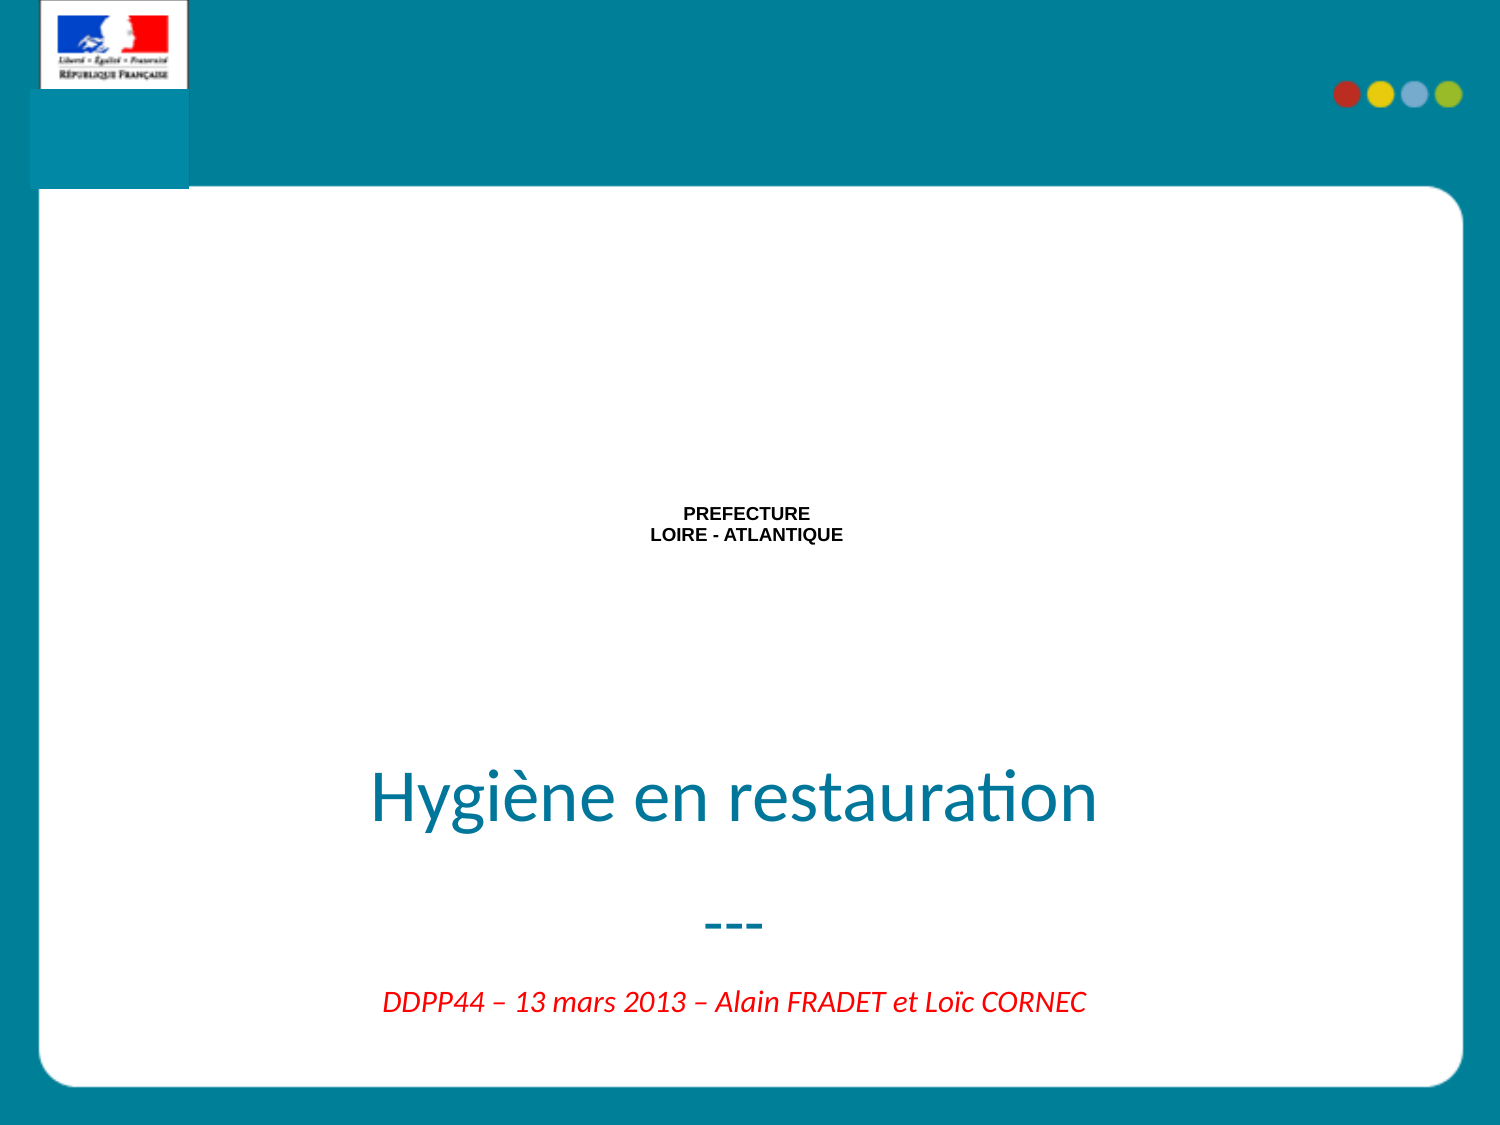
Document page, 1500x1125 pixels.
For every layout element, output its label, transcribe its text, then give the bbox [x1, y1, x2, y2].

text_box Hygiène en restauration --- DDPP44 – 13 mars 2013 – Alain FRADET et Loïc CORNEC [355, 689, 1114, 1028]
text_box PREFECTURE LOIRE - ATLANTIQUE [628, 470, 865, 589]
